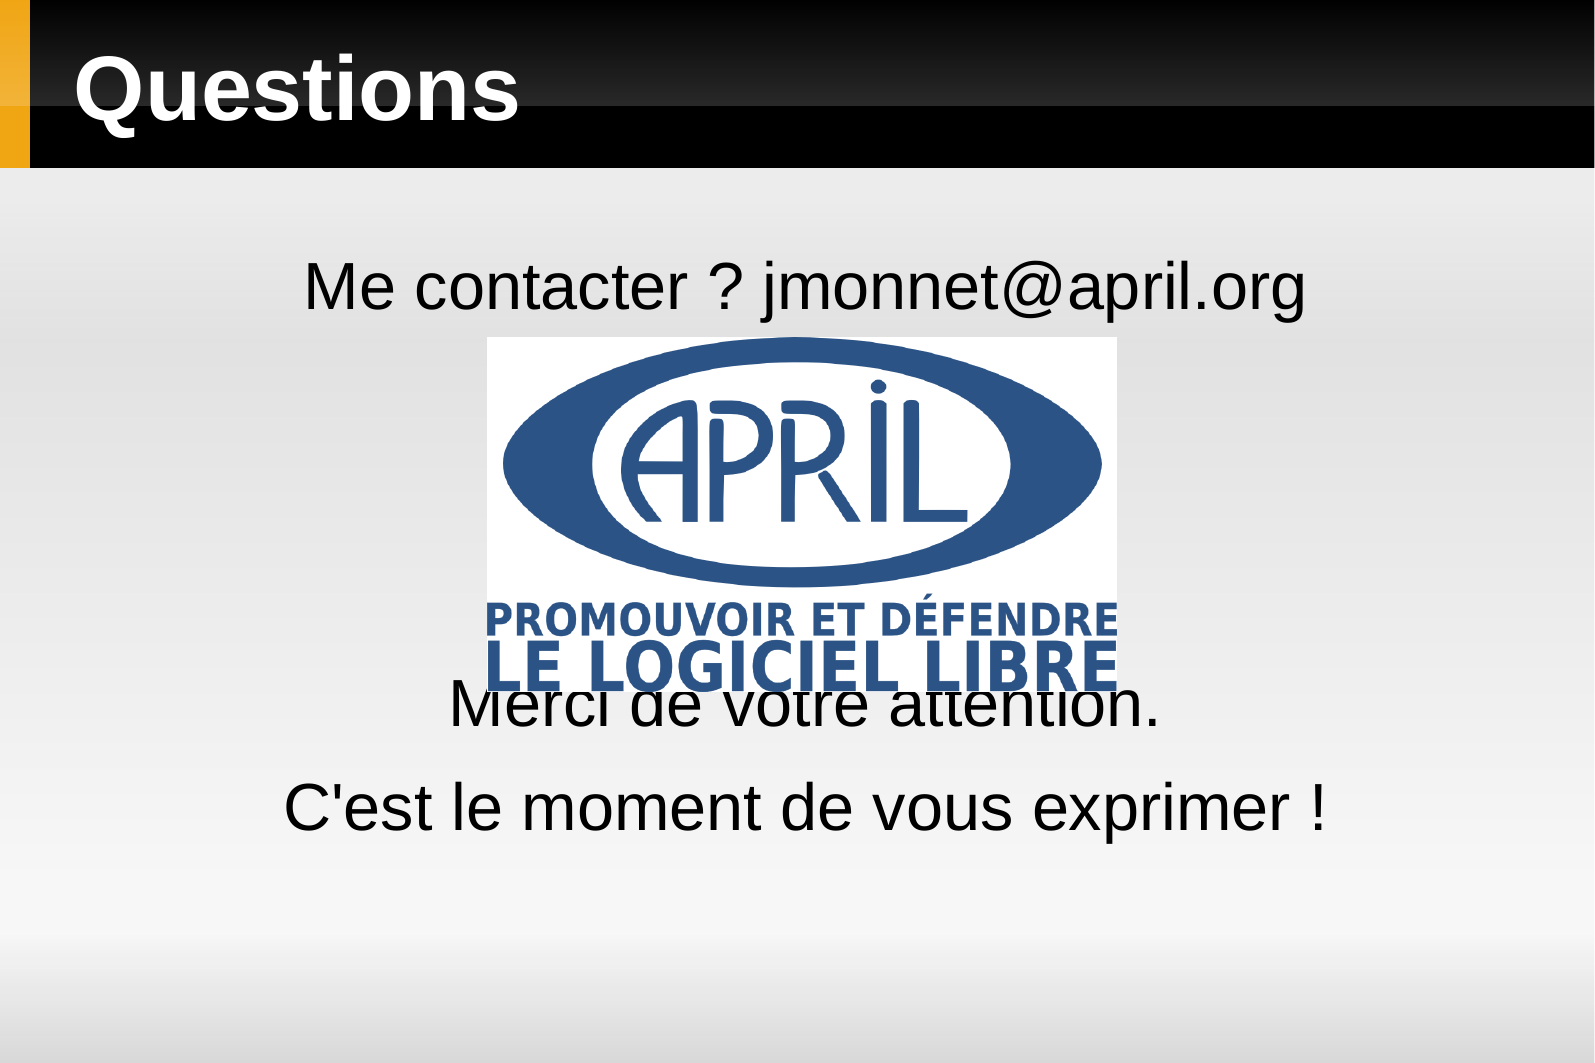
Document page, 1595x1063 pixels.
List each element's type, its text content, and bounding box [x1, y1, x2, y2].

title Questions [74, 7, 1510, 171]
picture [0, 0, 1595, 1063]
list Me contacter ? jmonnet@april.org Merci de votre attention. C'est le moment de vous exprimer ! [79, 248, 1515, 936]
